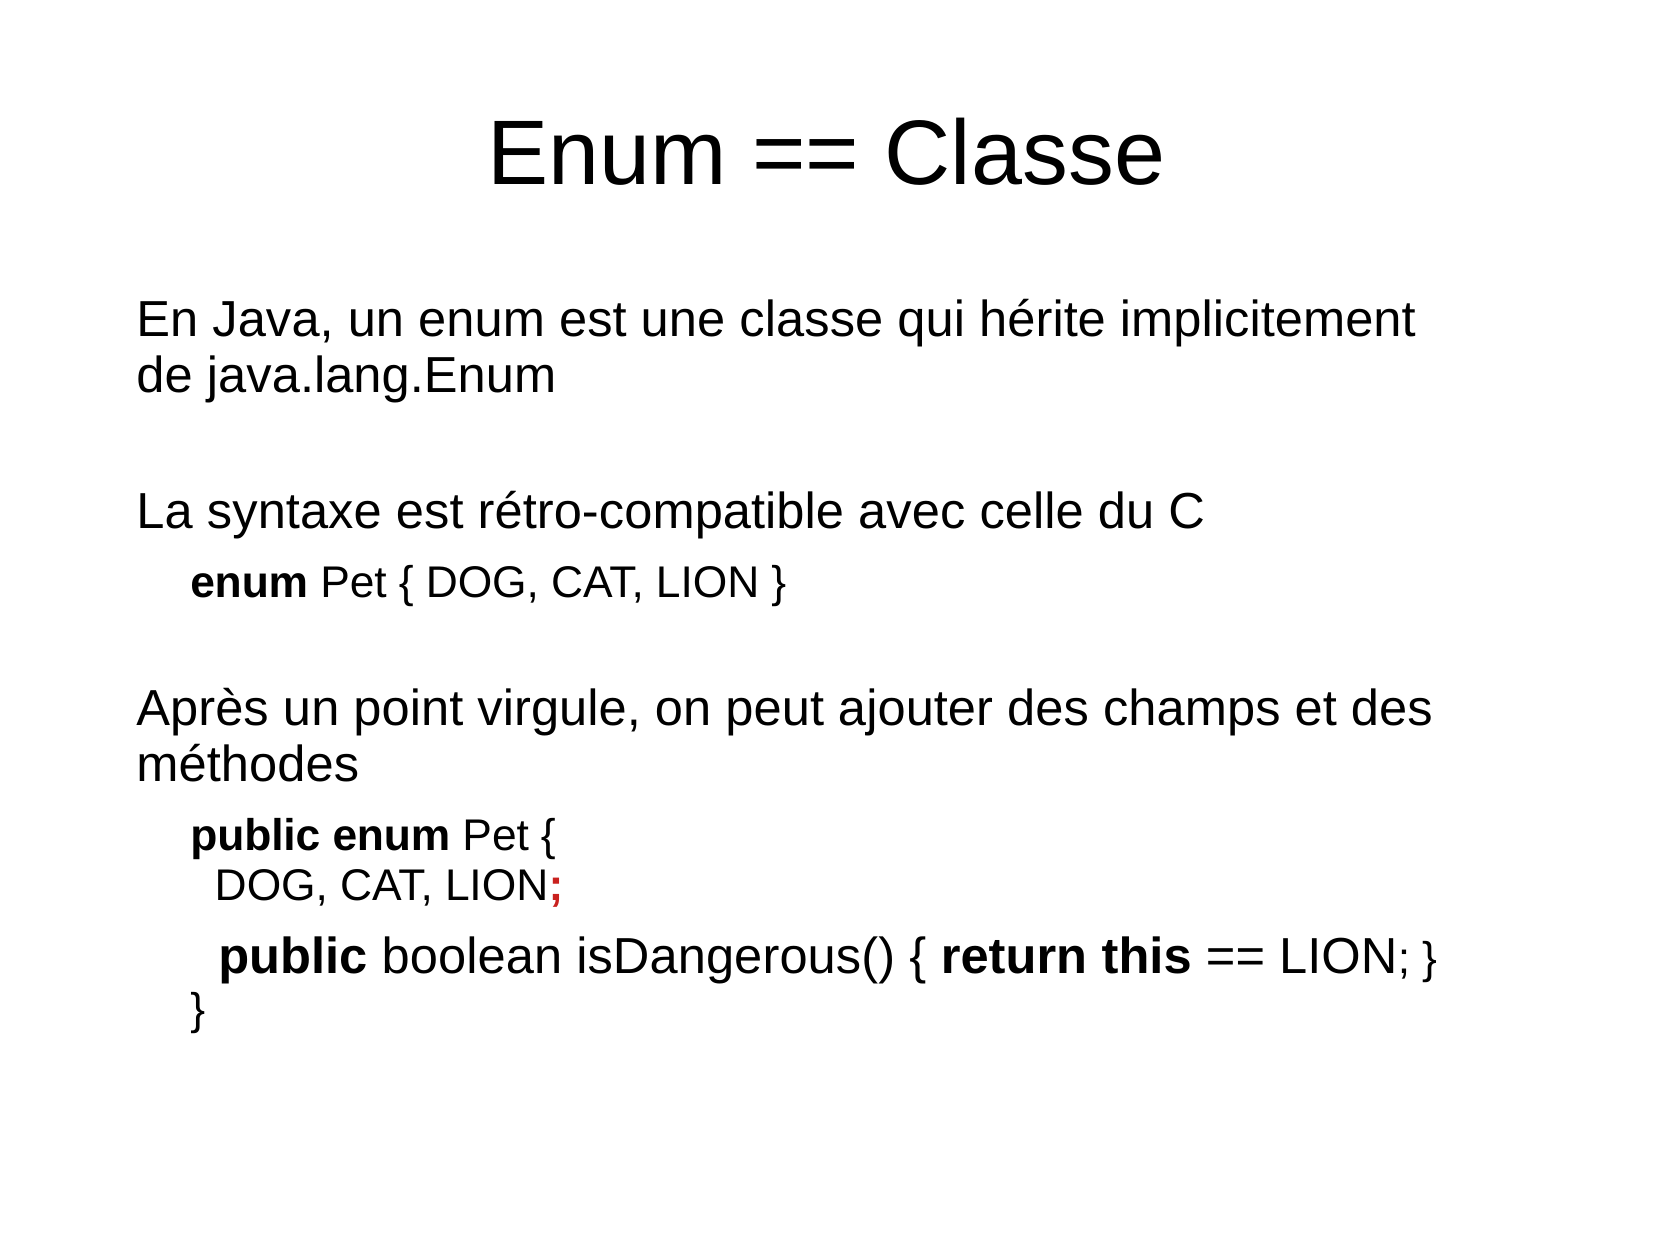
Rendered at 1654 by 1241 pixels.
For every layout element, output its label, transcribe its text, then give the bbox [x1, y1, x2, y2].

title Enum == Classe [82, 49, 1571, 257]
list En Java, un enum est une classe qui hérite implicitement de java.lang.Enum La syntaxe est rétro-compatible avec celle du C enum Pet { DOG, CAT, LION } Après un point virgule, on peut ajouter des champs et des méthodes public enum Pet { DOG, CAT, LION; public boolean isDangerous() { return this == LION; } } [82, 290, 1571, 1036]
